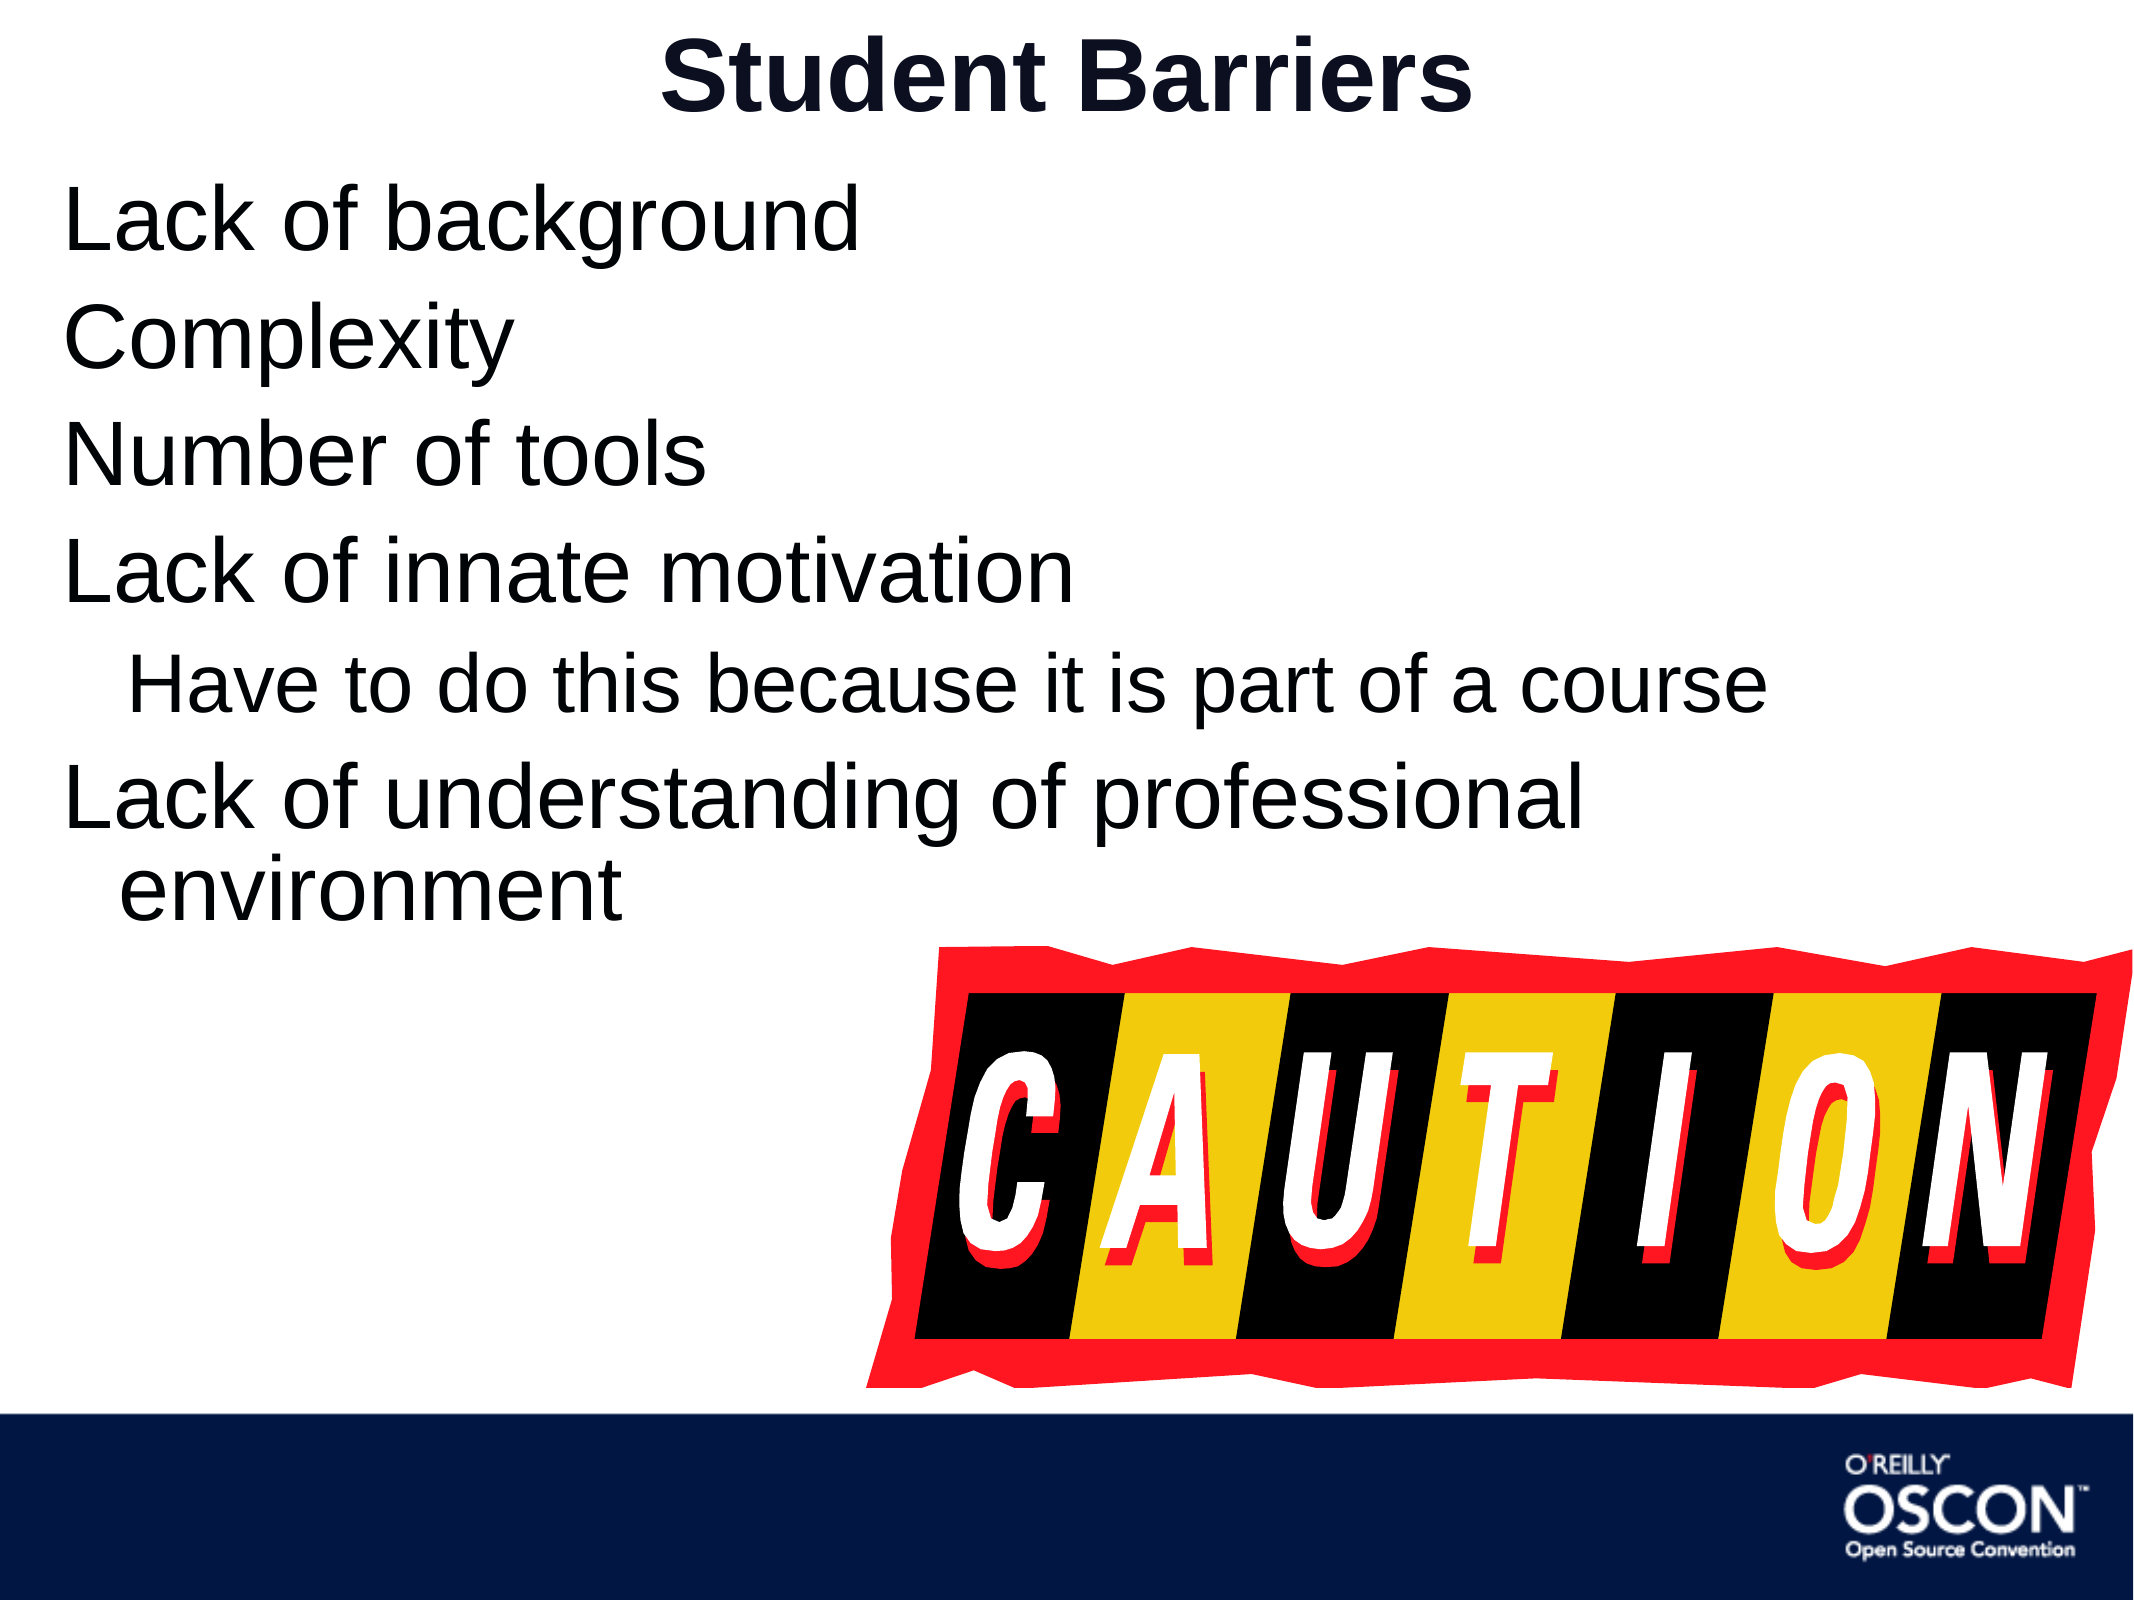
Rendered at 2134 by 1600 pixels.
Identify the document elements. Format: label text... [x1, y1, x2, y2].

title Student Barriers [41, 0, 2094, 152]
list Lack of background Complexity Number of tools Lack of innate motivation Have to do this because it is part of a course Lack of understanding of professional environment [47, 168, 2100, 1244]
picture [0, 0, 2134, 1600]
